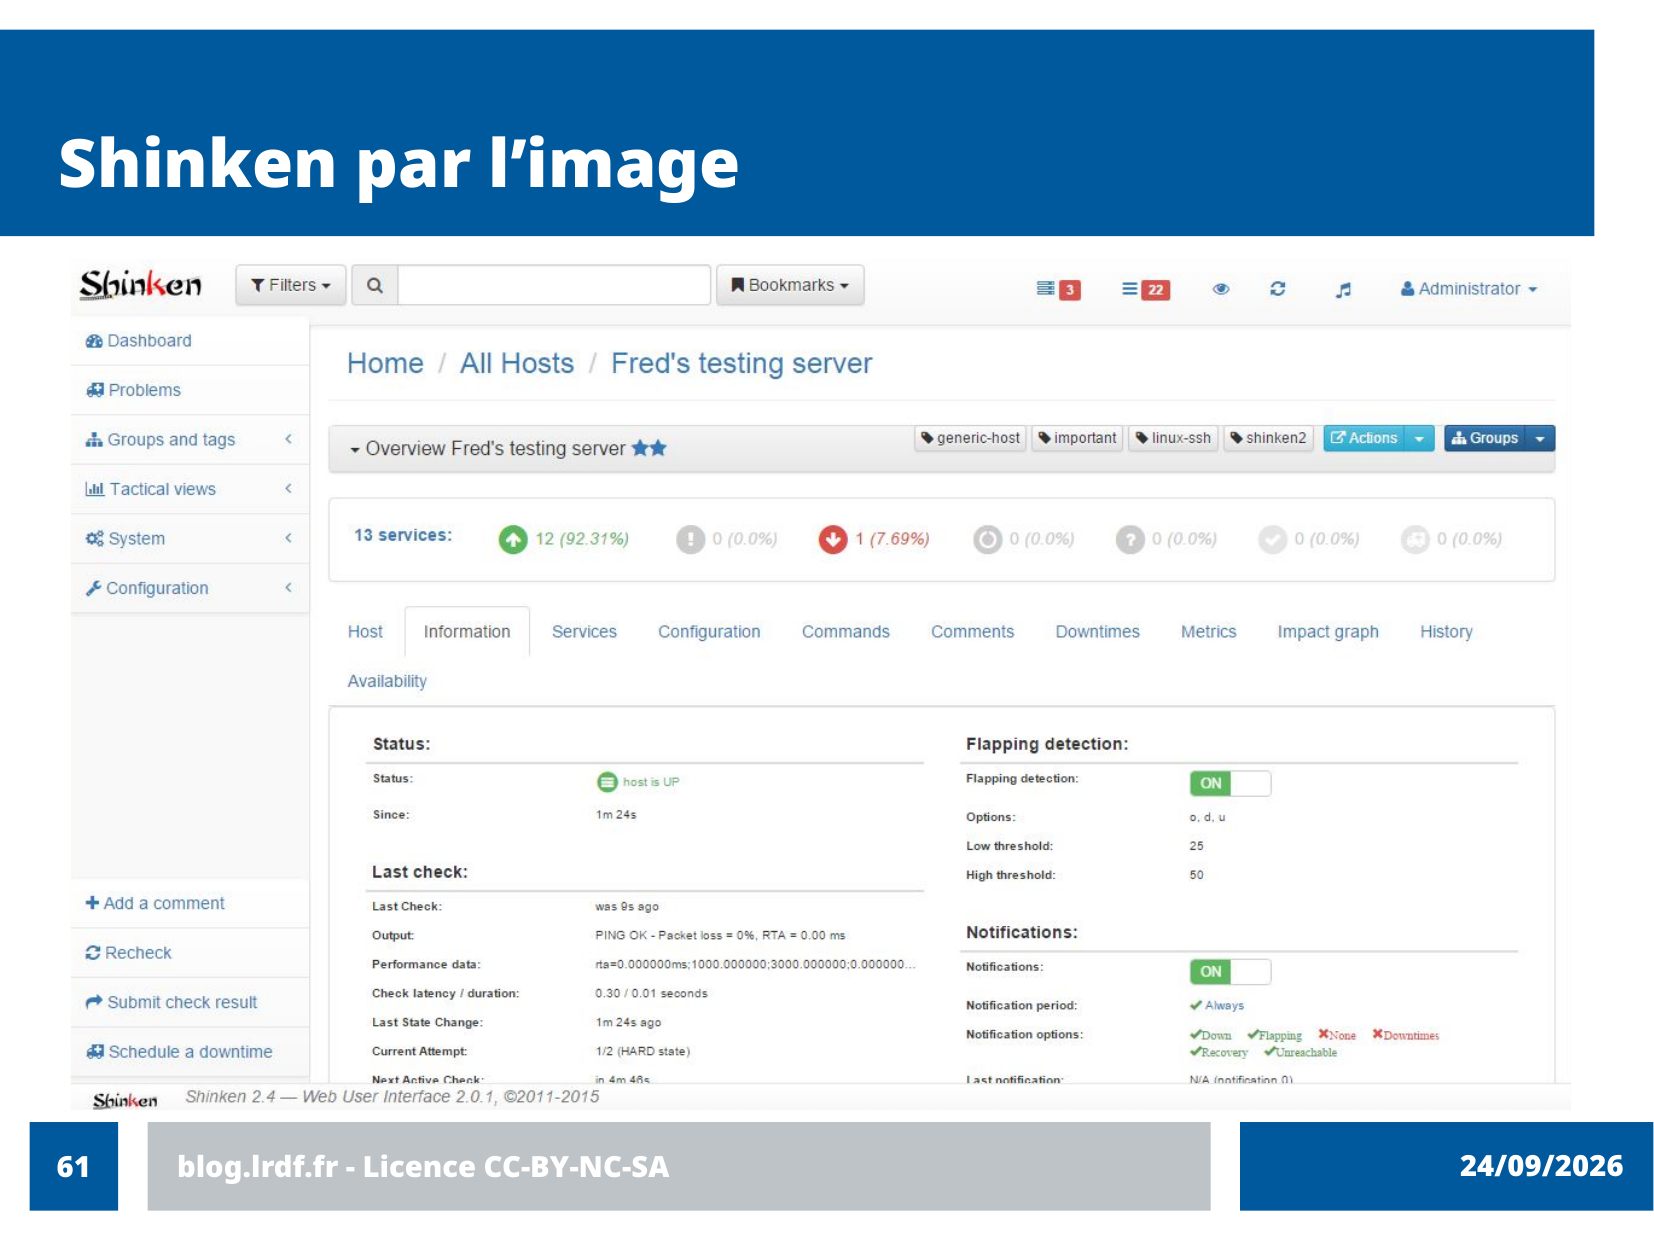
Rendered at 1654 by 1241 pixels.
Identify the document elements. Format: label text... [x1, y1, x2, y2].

title Shinken par l’image [59, 59, 1595, 207]
picture [70, 259, 1571, 1110]
